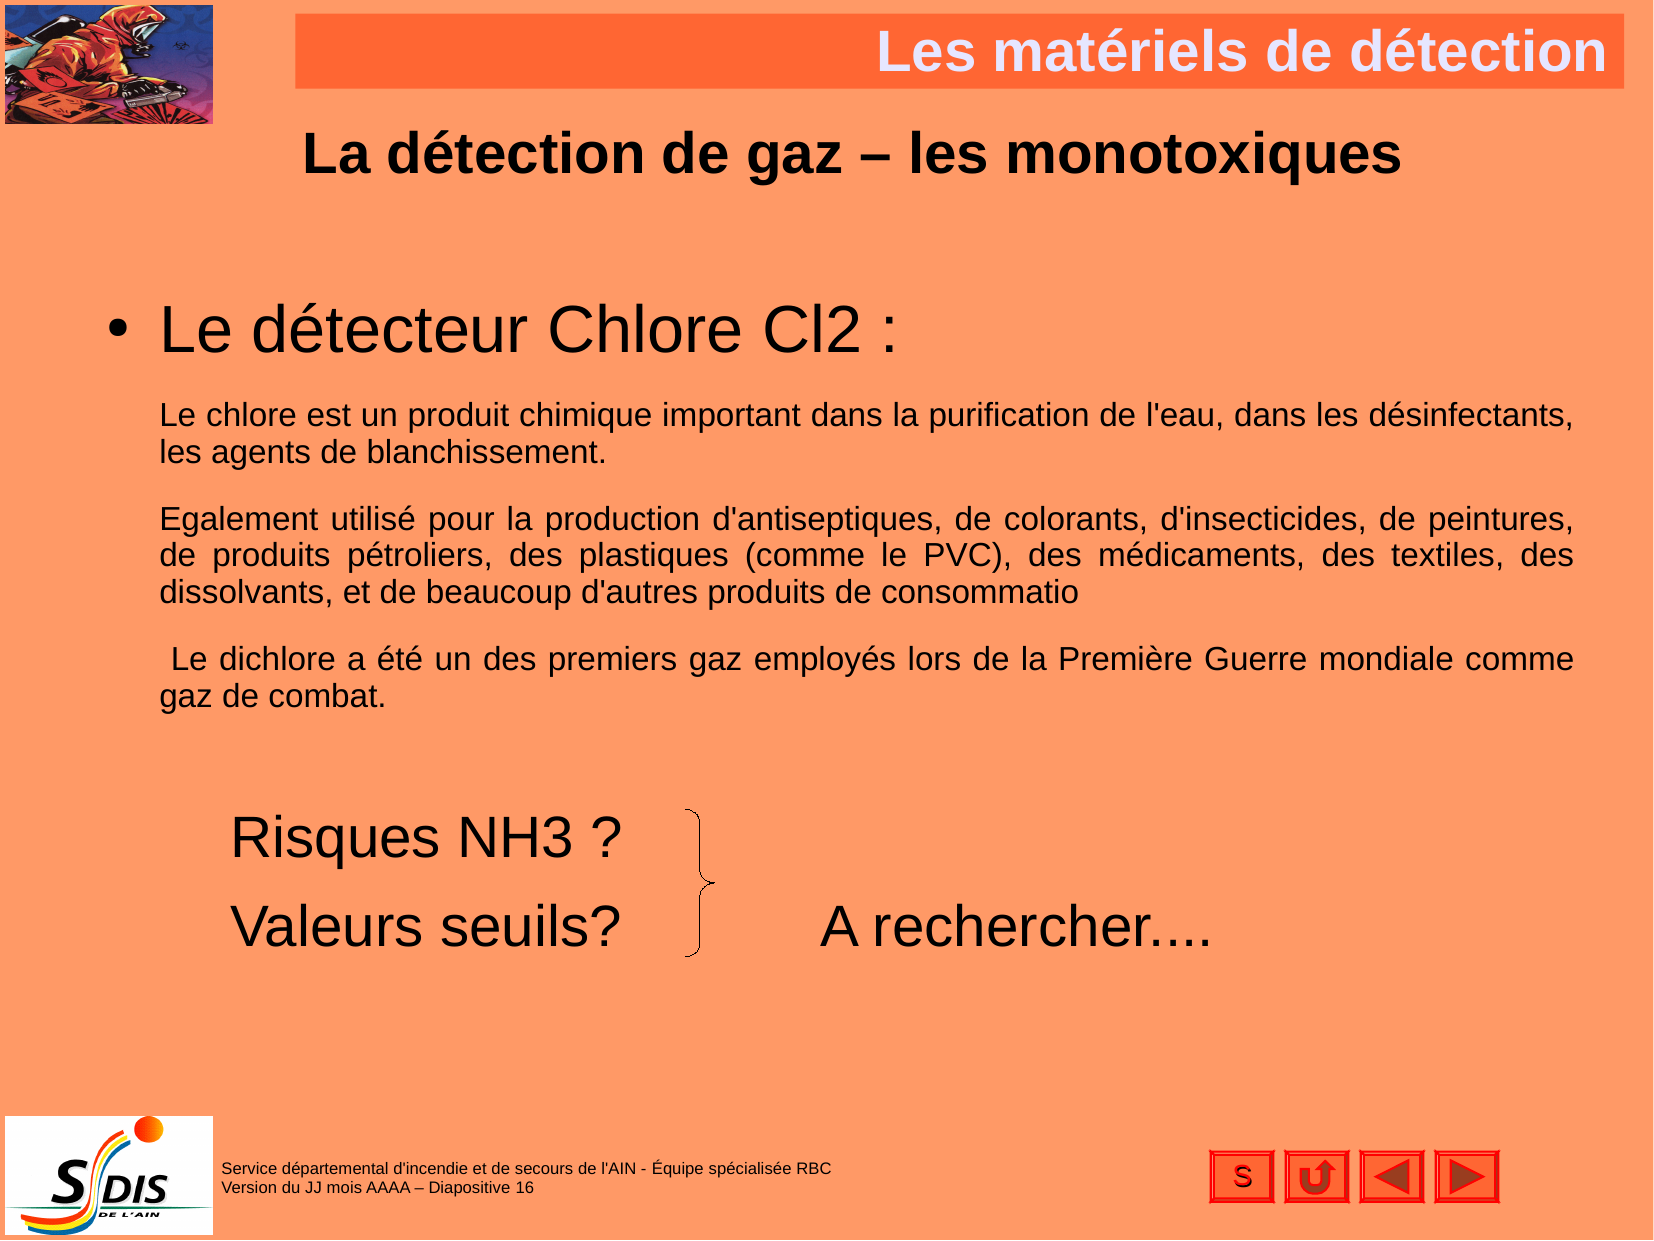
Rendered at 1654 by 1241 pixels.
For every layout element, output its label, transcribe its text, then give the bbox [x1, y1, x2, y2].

picture [5, 1116, 213, 1235]
list Le détecteur Chlore Cl2 : Le chlore est un produit chimique important dans la purification de l'eau, dans les désinfectants, les agents de blanchissement. Egalement utilisé pour la production d'antiseptiques, de colorants, d'insecticides, de peintures, de produits pétroliers, des plastiques (comme le PVC), des médicaments, des textiles, des dissolvants, et de beaucoup d'autres produits de consommatio Le dichlore a été un des premiers gaz employés lors de la Première Guerre mondiale comme gaz de combat. Risques NH3 ? Valeurs seuils? A rechercher.... [88, 292, 1577, 1111]
picture [5, 5, 213, 124]
text_box La détection de gaz – les monotoxiques [287, 112, 1420, 193]
text_box Les matériels de détection [295, 13, 1625, 89]
